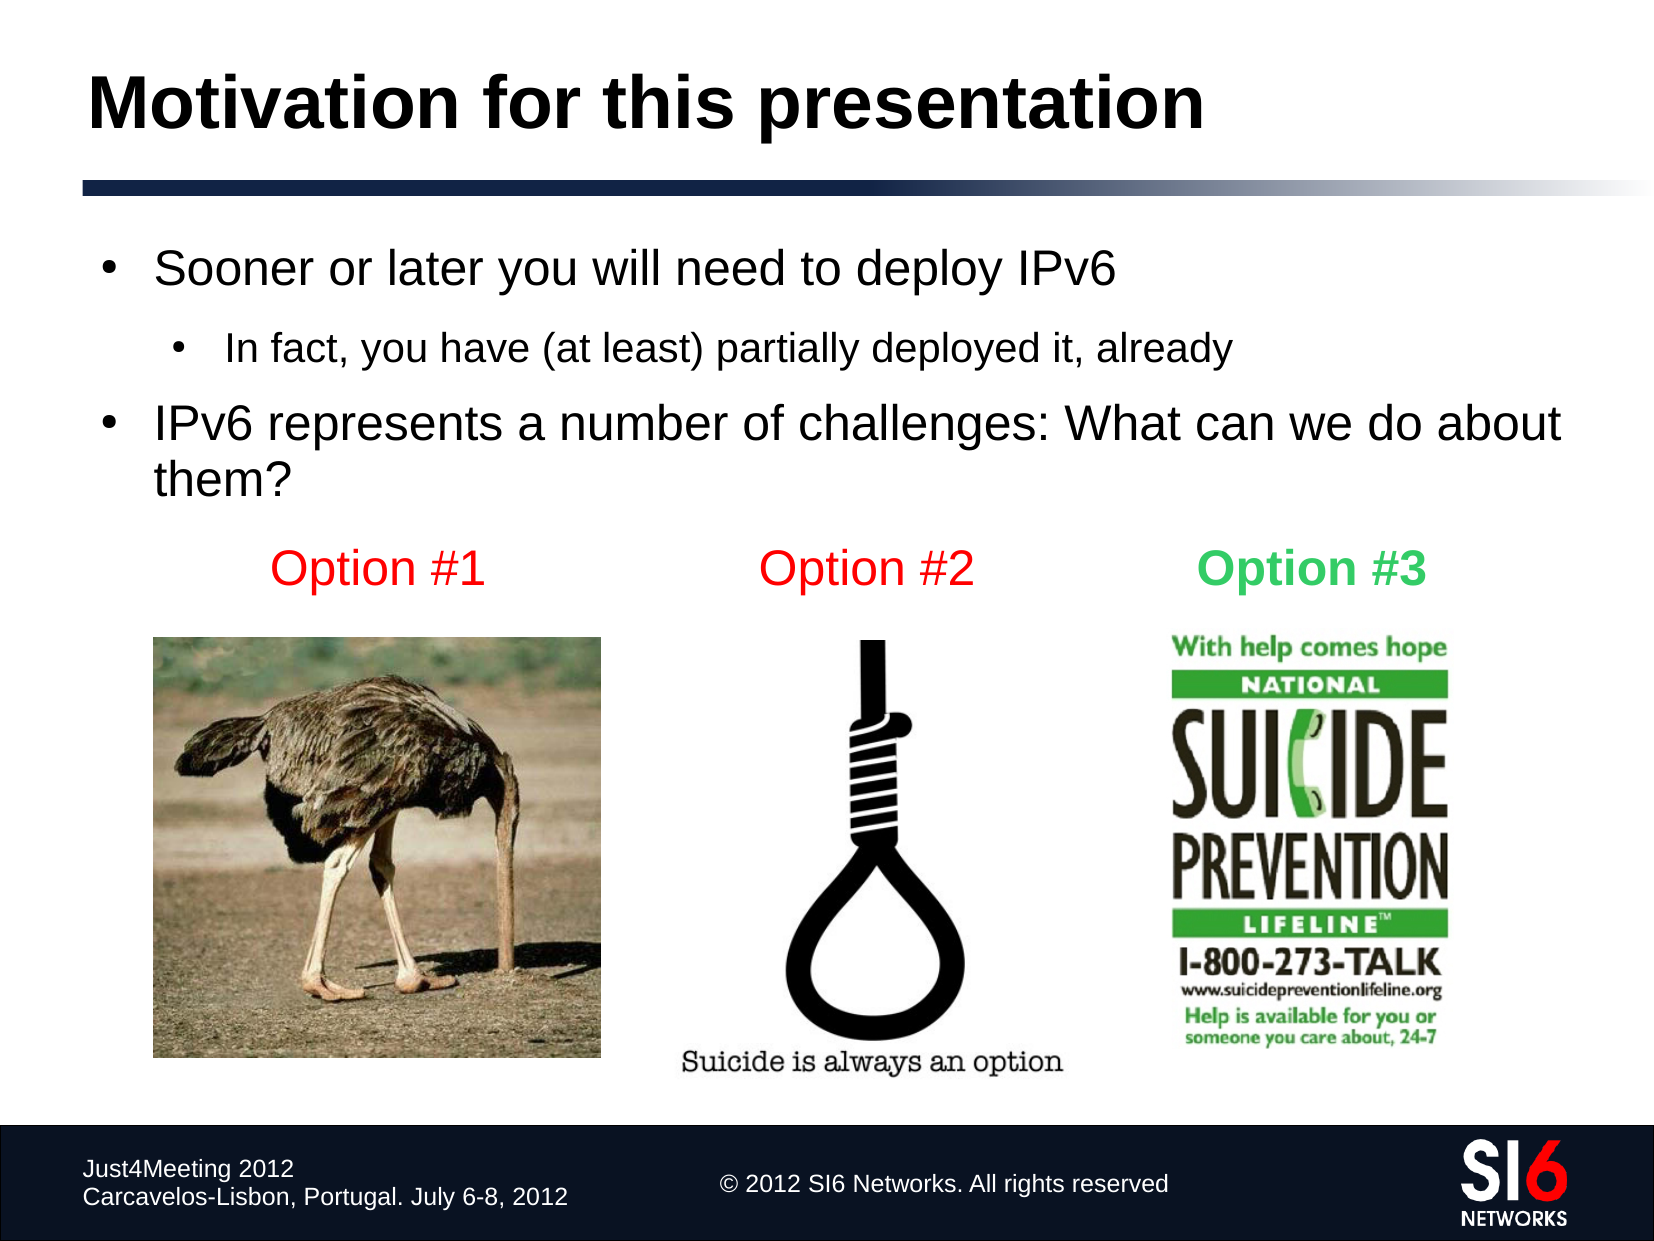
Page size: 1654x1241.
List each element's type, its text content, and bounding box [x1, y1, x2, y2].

picture [153, 637, 601, 1058]
text_box Option #1 [255, 532, 502, 604]
text_box Option #3 [1181, 532, 1443, 604]
picture [648, 640, 1096, 1088]
picture [1166, 628, 1454, 1049]
text_box Option #2 [743, 532, 991, 604]
list Sooner or later you will need to deploy IPv6 In fact, you have (at least) partially deployed it, already IPv6 represents a number of challenges: What can we do about them? [82, 240, 1571, 533]
title Motivation for this presentation [86, 30, 1576, 176]
picture [1461, 1139, 1567, 1226]
